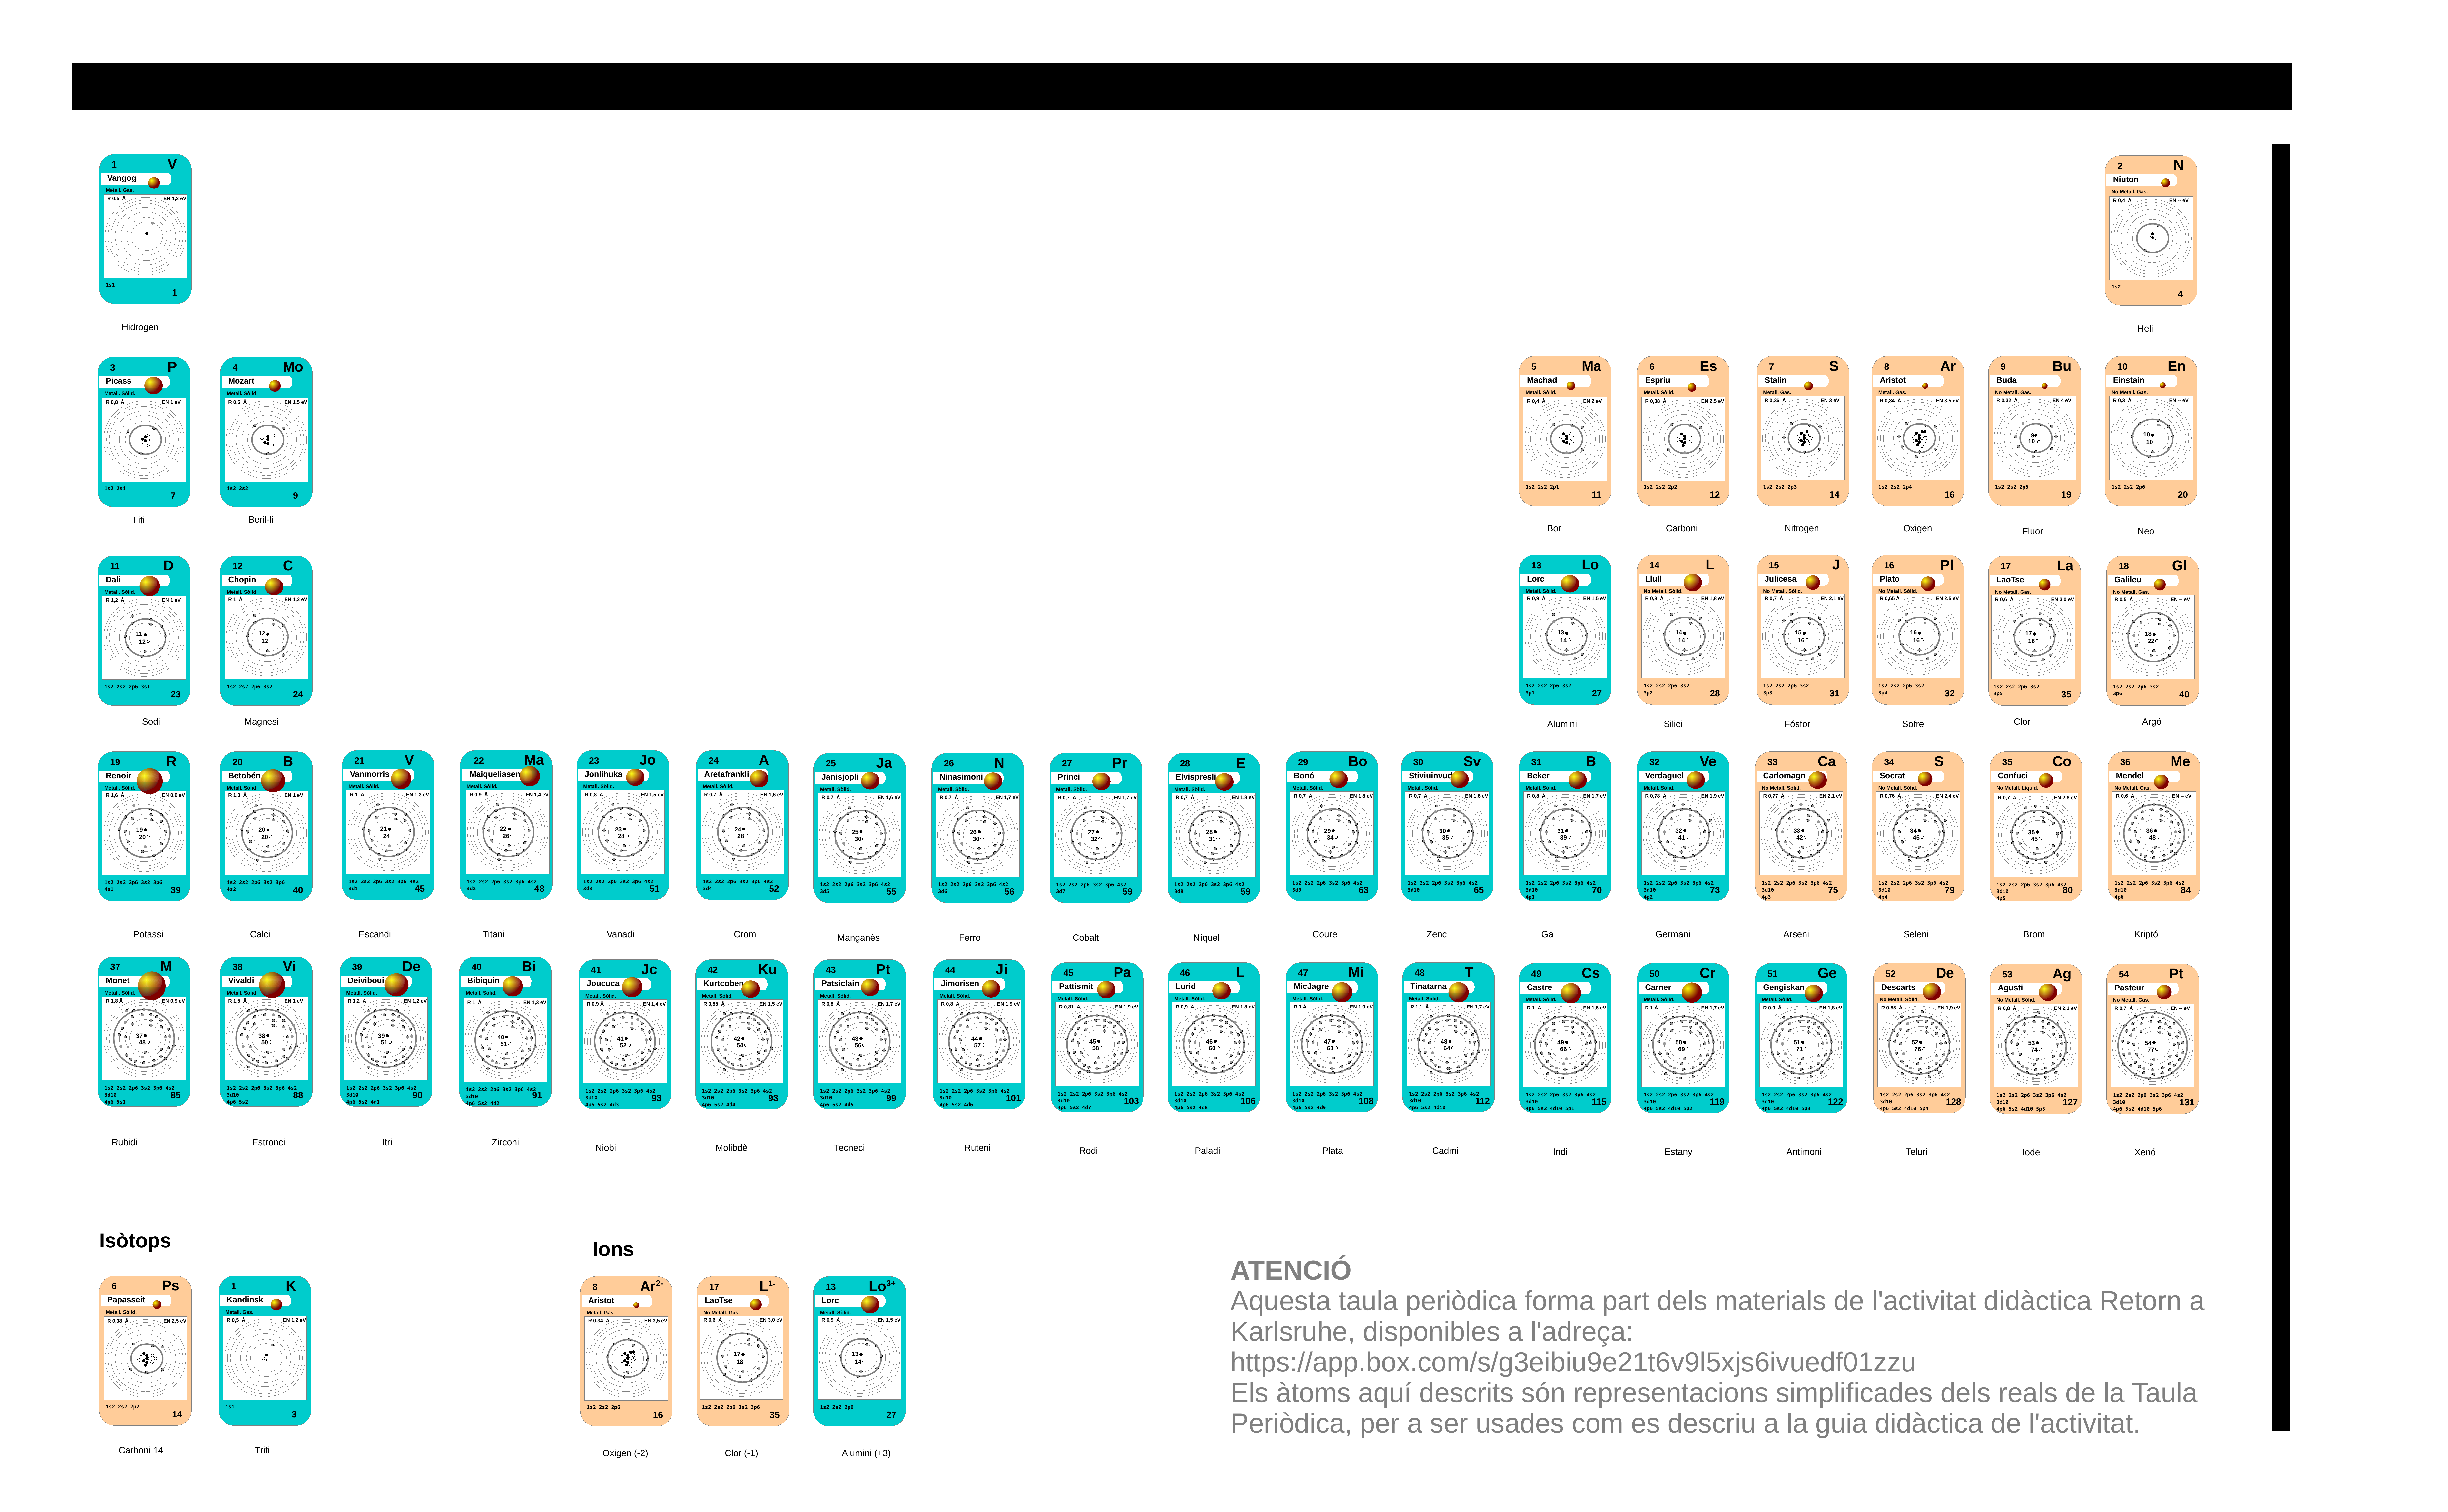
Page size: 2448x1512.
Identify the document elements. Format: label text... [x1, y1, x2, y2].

text_box 5 [1528, 359, 1551, 374]
text_box 45 [411, 882, 434, 896]
text_box R 1 Å [464, 997, 494, 1008]
text_box Ar2- [636, 1276, 671, 1297]
text_box Fluor Neo [2019, 524, 2226, 538]
text_box 16 [1794, 635, 1809, 646]
text_box R 0,3 Å [2109, 395, 2140, 405]
text_box 21 [376, 823, 391, 834]
text_box 41 [587, 963, 611, 977]
text_box EN 1,6 eV [1579, 1002, 1610, 1013]
text_box 119 [1706, 1095, 1729, 1109]
text_box 122 [1824, 1095, 1847, 1109]
text_box 28 [614, 831, 629, 841]
text_box [1873, 963, 1966, 1113]
text_box P [164, 357, 199, 377]
text_box 1s2 2s2 2p6 3s2 3p6 [698, 1402, 769, 1411]
text_box [99, 154, 192, 304]
text_box EN 1,2 eV [160, 193, 190, 204]
text_box 39 [348, 960, 372, 974]
text_box 1s2 2s2 2p6 3s2 3p3 [1759, 680, 1817, 690]
text_box Metall. Gas. [222, 1307, 301, 1317]
text_box Ve [1696, 751, 1731, 771]
text_box EN 0,9 eV [158, 995, 189, 1006]
text_box 106 [1237, 1094, 1260, 1108]
text_box 1s2 2s2 2p6 3s2 3p6 4s2 3d10 4p6 5s2 4d10 [1405, 1088, 1488, 1104]
text_box 1s1 [102, 279, 160, 289]
text_box [933, 959, 1025, 1109]
text_box [579, 959, 671, 1109]
text_box 54 [2115, 967, 2138, 981]
text_box Co [2049, 751, 2084, 771]
text_box 101 [1002, 1091, 1025, 1105]
text_box R 0,85 Å [1877, 1002, 1908, 1013]
text_box EN 3,0 eV [756, 1314, 786, 1325]
text_box 41 [1675, 832, 1689, 843]
text_box 14 [1556, 635, 1571, 646]
text_box 20 [2174, 488, 2197, 502]
text_box 1 [168, 286, 192, 300]
text_box 1s2 2s2 2p6 3s2 3p6 4s2 3d10 4p6 5s2 4d1 [343, 1082, 425, 1098]
text_box A [755, 750, 790, 770]
text_box Joucuca [634, 977, 644, 990]
text_box R 0,5 Å [223, 1314, 254, 1325]
text_box L [1702, 555, 1737, 575]
text_box 73 [1706, 883, 1729, 898]
text_box No Metall. Sòlid. [1875, 783, 1954, 793]
text_box 35 [2024, 827, 2039, 838]
text_box [2105, 155, 2197, 306]
text_box [2105, 356, 2197, 506]
text_box Metall. Sòlid. [1171, 994, 1250, 1004]
text_box N [2170, 155, 2205, 176]
text_box EN 1,7 eV [1110, 792, 1141, 803]
text_box 11 [1588, 488, 1611, 502]
text_box 56 [851, 1040, 865, 1051]
text_box 1s2 2s2 2p6 3s2 3p6 4s2 3d10 4p6 5s2 4d10 5p5 [1993, 1090, 2075, 1105]
text_box Metall. Sòlid. [279, 988, 303, 997]
text_box [219, 1276, 311, 1426]
text_box EN 1,9 eV [1934, 1002, 1964, 1013]
text_box No Metall. Líquid. [1993, 783, 2072, 793]
text_box R 0,7 Å [1405, 790, 1436, 801]
text_box 33 [1764, 755, 1787, 769]
text_box 48 [2145, 832, 2160, 843]
title Isòtops [0, 1215, 317, 1266]
text_box 1s2 2s2 2p6 3s2 3p6 [2109, 681, 2167, 691]
text_box Metall. Sòlid. [404, 782, 424, 789]
text_box R 0,36 Å [1761, 395, 1791, 406]
text_box Patsiclain [818, 977, 870, 990]
text_box Rodi Paladi Plata Cadmi [1076, 1144, 1489, 1158]
text_box EN 1,6 eV [874, 792, 904, 803]
text_box 1s2 2s2 2p6 3s1 [101, 681, 158, 691]
text_box Elvispresli [1172, 771, 1224, 784]
text_box Alumini Silici Fósfor Sofre [1543, 717, 1958, 731]
text_box Mozart [225, 375, 276, 388]
text_box Indi Estany Antimoni Teluri [1549, 1145, 1967, 1159]
text_box Bibiquin [464, 974, 527, 987]
text_box Monet [102, 974, 144, 987]
text_box 1s2 2s2 2p6 [2108, 482, 2166, 491]
text_box 1s2 2s2 2p6 3s2 3p4 [1875, 680, 1933, 690]
text_box R 1 Å [1290, 1001, 1321, 1012]
text_box 1s2 2s2 2p6 3s2 3p6 4s1 [101, 877, 168, 887]
text_box 52 [1882, 967, 1905, 981]
text_box Janisjopli [818, 771, 879, 784]
text_box R 0,34 Å [584, 1315, 615, 1326]
text_box Bu [2049, 356, 2084, 376]
text_box Metall. Sòlid. [462, 988, 542, 998]
text_box 30 [1435, 825, 1450, 836]
text_box EN 3,5 eV [641, 1315, 671, 1326]
text_box 50 [1672, 1037, 1686, 1048]
text_box 53 [2024, 1038, 2039, 1048]
text_box 19 [106, 755, 130, 769]
text_box EN 3,0 eV [2047, 594, 2078, 604]
text_box 1s2 2s2 2p6 3s2 3p6 4s2 3d10 [1404, 878, 1486, 887]
text_box Metall. Sòlid. [1052, 785, 1132, 794]
text_box Mi [1345, 962, 1380, 982]
text_box No Metall. Gas. [2108, 388, 2187, 397]
text_box 1s2 2s2 2p6 3s2 3p6 4s2 3d10 4p6 5s2 4d8 [1171, 1088, 1253, 1104]
text_box Vivaldi [225, 974, 265, 987]
text_box Machad [1523, 374, 1584, 387]
text_box Renoir [102, 769, 144, 782]
text_box R 0,8 Å [1641, 593, 1672, 604]
text_box Stiviuinvud [1405, 769, 1466, 782]
text_box Metall. Sòlid. [223, 587, 272, 597]
text_box Metall. Sòlid. [463, 782, 542, 791]
text_box Rubidi Estronci Itri Zirconi [108, 1135, 560, 1149]
text_box 52 [616, 1040, 631, 1051]
text_box Socrat [1876, 769, 1937, 782]
text_box 24 [289, 687, 313, 702]
text_box 48 [1411, 966, 1434, 980]
text_box No Metall. Sòlid. [1993, 995, 2072, 1005]
text_box 51 [1790, 1037, 1804, 1048]
text_box 27 [1058, 756, 1082, 771]
text_box Iode Xenó [2019, 1145, 2196, 1159]
text_box R 0,85 Å [700, 998, 730, 1009]
text_box EN 2,5 eV [1932, 593, 1963, 604]
text_box Picass [102, 375, 154, 388]
text_box Bonó [1290, 769, 1351, 782]
text_box Metall. Sòlid. [936, 991, 1015, 1001]
text_box 1s2 2s2 2p6 3s2 3p6 4s2 3d10 4p6 5s2 4d10 5p2 [1640, 1089, 1722, 1105]
text_box Jc [638, 959, 672, 979]
text_box EN 1 eV [158, 396, 189, 407]
text_box 33 [1790, 825, 1804, 836]
text_box Kandinsk [223, 1293, 284, 1306]
text_box 25 [848, 827, 863, 838]
text_box Metall. Gas. [1875, 388, 1954, 397]
text_box EN 1 eV [281, 995, 311, 1006]
text_box R 0,8 Å [818, 998, 848, 1009]
text_box 11 [106, 559, 130, 573]
text_box R 0,6 Å [2112, 790, 2143, 801]
text_box [220, 751, 313, 901]
text_box R 0,9 Å [1172, 1001, 1203, 1012]
text_box 60 [1205, 1043, 1220, 1054]
text_box 85 [167, 1088, 190, 1103]
text_box 25 [822, 756, 845, 771]
text_box EN 0,9 eV [158, 790, 189, 800]
text_box K [282, 1276, 317, 1296]
text_box D [160, 556, 195, 576]
text_box 52 [765, 882, 789, 896]
text_box R 0,9 Å [583, 998, 613, 1009]
text_box 69 [1675, 1044, 1689, 1055]
text_box Metall. Sòlid. [282, 783, 303, 789]
text_box Oxigen (-2) Clor (-1) Alumini (+3) [599, 1446, 913, 1460]
text_box Maiqueliasen [466, 768, 524, 781]
text_box No Metall. Gas. [700, 1308, 779, 1316]
text_box [813, 959, 906, 1109]
text_box MicJagre [1290, 980, 1342, 993]
text_box 1s2 2s2 2p6 3s2 3p5 [1990, 681, 2048, 691]
text_box Clor Argó [2010, 715, 2218, 729]
text_box [1637, 751, 1729, 901]
text_box R 0,38 Å [104, 1315, 134, 1326]
text_box Gl [2168, 556, 2203, 576]
text_box Pasteur [2111, 981, 2172, 995]
text_box [98, 357, 190, 507]
text_box Metall. Sòlid. [223, 389, 303, 398]
text_box [813, 1276, 906, 1426]
text_box Einstain [2109, 374, 2162, 387]
text_box R 0,34 Å [1876, 395, 1906, 406]
text_box 17 [730, 1349, 745, 1359]
text_box 88 [289, 1088, 313, 1103]
text_box R 0,81 Å [1055, 1001, 1086, 1012]
text_box Metall. Sòlid. [1405, 994, 1455, 1004]
text_box 45 [1909, 832, 1924, 843]
text_box 37 [107, 960, 130, 974]
text_box 66 [1556, 1044, 1571, 1055]
text_box Pt [872, 959, 907, 979]
text_box 49 [1528, 967, 1551, 981]
text_box EN 1 eV [158, 594, 189, 605]
text_box 1s2 2s2 2p6 [816, 1402, 874, 1411]
text_box R 1,1 Å [1407, 1001, 1437, 1012]
text_box Metall. Gas. [583, 1308, 662, 1318]
text_box 16 [1906, 627, 1921, 638]
text_box Papasseit [104, 1293, 156, 1306]
text_box Es [1696, 356, 1731, 376]
text_box 42 [1793, 832, 1807, 843]
text_box Metall. Sòlid. [934, 785, 1014, 794]
text_box 51 [377, 1037, 392, 1048]
text_box 16 [649, 1408, 672, 1422]
text_box Potassi Calci [96, 927, 300, 941]
text_box [1990, 751, 2082, 901]
text_box Beril·li [245, 513, 317, 527]
text_box [580, 1276, 672, 1426]
text_box Metall. Sòlid. [101, 587, 146, 597]
text_box Julicesa [1761, 572, 1813, 585]
text_box Metall. Sòlid. [1817, 995, 1837, 1002]
text_box 13 [848, 1349, 863, 1359]
text_box 20 [229, 755, 252, 769]
text_box 16 [1909, 635, 1924, 646]
text_box Niobi Molibdè Tecneci Ruteni [592, 1141, 1025, 1155]
text_box 45 [1086, 1036, 1100, 1047]
text_box Plato [1876, 572, 1928, 585]
text_box 54 [2141, 1038, 2156, 1048]
text_box 1s2 [2108, 281, 2166, 291]
text_box 1s2 2s2 2p6 3s2 3p6 4s2 3d10 4p5 [1993, 879, 2075, 894]
text_box 10 [2142, 437, 2157, 448]
text_box Carboni 14 Triti [115, 1443, 429, 1457]
text_box Manganès Ferro Cobalt Níquel [834, 931, 1259, 945]
text_box 20 [135, 831, 150, 842]
text_box 34 [1906, 825, 1921, 836]
text_box S [1826, 356, 1860, 376]
text_box EN 1,8 eV [1228, 792, 1259, 803]
text_box 93 [764, 1091, 788, 1105]
text_box Metall. Sòlid. [154, 587, 180, 596]
text_box Cs [1578, 963, 1613, 983]
text_box Ma [521, 750, 555, 770]
text_box 1s2 2s2 2p6 3s2 3p6 4s2 3d10 4p1 [1522, 878, 1604, 893]
text_box 42 [704, 963, 727, 977]
text_box 44 [967, 1033, 982, 1044]
text_box Metall. Sòlid. [580, 782, 659, 791]
text_box 17 [2022, 628, 2036, 639]
text_box R 0,7 Å [1054, 792, 1084, 803]
text_box 2 [2114, 159, 2137, 173]
text_box Metall. Sòlid. [1522, 388, 1601, 397]
text_box Aretafrankli [701, 768, 761, 781]
text_box Metall. Sòlid. [1640, 388, 1719, 397]
text_box N [991, 753, 1025, 773]
text_box 1 [108, 157, 131, 171]
text_box Ca [1814, 751, 1849, 771]
text_box 63 [1355, 883, 1378, 898]
text_box Tinatarna [1407, 980, 1470, 993]
text_box 29 [1320, 825, 1335, 836]
text_box [1401, 751, 1493, 901]
text_box 1s2 2s2 2p6 3s2 3p6 4s2 3d6 [934, 879, 1017, 889]
text_box 12 [255, 628, 269, 639]
text_box Ag [2049, 964, 2084, 984]
text_box EN 2 eV [1579, 395, 1610, 406]
text_box Galileu [2111, 573, 2163, 586]
text_box Lurid [1172, 980, 1233, 993]
text_box R 0,38 Å [1641, 395, 1672, 406]
text_box 13 [1528, 558, 1551, 572]
text_box Kurtcoben [700, 977, 760, 990]
text_box Carner [1641, 981, 1702, 994]
text_box R 1 Å [225, 594, 255, 604]
text_box [1286, 751, 1378, 901]
text_box Hidrogen [118, 320, 190, 334]
text_box R 0,7 Å [1994, 792, 2025, 803]
text_box 31 [1528, 755, 1551, 769]
text_box EN 1,3 eV [520, 997, 550, 1008]
text_box Metall. Sòlid. [1522, 995, 1568, 1005]
text_box No Metall. Gas. [2109, 587, 2189, 597]
text_box R 0,5 Å [225, 396, 255, 407]
text_box 1s2 2s2 2p6 3s2 3p6 4s2 3d8 [1171, 879, 1253, 889]
text_box 1s2 2s2 2p6 3s2 3p1 [1522, 680, 1580, 690]
text_box 1s2 2s2 2p6 3s2 3p6 4s2 3d3 [580, 876, 662, 886]
text_box 40 [494, 1032, 508, 1043]
text_box [340, 957, 432, 1107]
text_box [931, 753, 1024, 903]
text_box B [1582, 751, 1617, 771]
text_box 35 [1438, 832, 1453, 843]
text_box [577, 750, 669, 900]
text_box 52 [1908, 1037, 1922, 1048]
text_box EN 1,6 eV [757, 789, 787, 800]
text_box 30 [1410, 755, 1433, 769]
text_box Espriu [1641, 374, 1693, 387]
text_box Metall. Sòlid. [163, 988, 180, 995]
text_box Aristot [584, 1294, 637, 1307]
text_box 35 [2057, 687, 2081, 702]
text_box 1s2 2s2 2p2 [102, 1401, 160, 1411]
text_box 12 [1706, 488, 1729, 502]
text_box V [164, 154, 199, 174]
text_box 13 [1554, 627, 1568, 638]
text_box 1s2 2s2 2p1 [1522, 482, 1580, 491]
text_box [98, 556, 190, 706]
text_box Llull [1641, 572, 1693, 585]
text_box EN 1,2 eV [400, 995, 431, 1006]
text_box 14 [1646, 558, 1669, 572]
text_box 22 [470, 753, 493, 768]
text_box 23 [611, 824, 626, 835]
text_box T [1461, 962, 1496, 982]
text_box 16 [1941, 488, 1964, 502]
text_box Gengiskan [1759, 981, 1812, 994]
text_box 23 [585, 753, 609, 768]
text_box 48 [1437, 1036, 1451, 1047]
text_box R 1,6 Å [102, 790, 133, 800]
text_box Metall. Sòlid. [101, 783, 141, 793]
text_box [1988, 356, 2081, 506]
text_box 26 [499, 831, 513, 841]
text_box 26 [940, 756, 963, 771]
text_box 103 [1120, 1094, 1143, 1108]
text_box R 0,78 Å [1641, 790, 1672, 801]
text_box 71 [1793, 1044, 1807, 1055]
text_box Pl [1936, 555, 1971, 575]
text_box 29 [1294, 755, 1318, 769]
text_box EN 1,7 eV [1698, 1002, 1728, 1013]
text_box 15 [1765, 558, 1788, 572]
text_box 1s2 2s2 2p6 3s2 3p6 4s2 3d10 4p6 5s2 4d3 [582, 1085, 664, 1101]
text_box Metall. Sòlid. [1404, 783, 1483, 793]
text_box Monet [160, 974, 163, 977]
text_box Metall. Sòlid. [1522, 586, 1601, 596]
text_box EN 1,2 eV [281, 594, 311, 604]
text_box 43 [822, 963, 845, 977]
text_box [1519, 751, 1611, 901]
text_box Lorc [1523, 572, 1584, 585]
text_box R 0,8 Å [581, 789, 612, 800]
text_box Jimorisen [937, 977, 1001, 990]
text_box [220, 357, 313, 507]
text_box R 1 Å [1641, 1002, 1672, 1013]
text_box 61 [1323, 1043, 1338, 1054]
text_box Arseni Seleni Brom Kriptó [1780, 927, 2197, 941]
text_box Betobén [225, 769, 272, 782]
text_box Lo [1578, 555, 1613, 575]
text_box 4 [229, 360, 252, 375]
text_box 58 [1088, 1043, 1103, 1054]
text_box 18 [2024, 636, 2039, 647]
text_box R 1,2 Å [344, 995, 375, 1006]
text_box 65 [1470, 883, 1493, 898]
text_box 12 [257, 636, 272, 647]
text_box Mendel [2112, 769, 2176, 782]
text_box 1s2 2s2 2p6 3s2 3p6 4s2 3d10 4p6 5s2 4d7 [1054, 1088, 1136, 1104]
text_box Metall. Gas. [102, 186, 181, 195]
text_box Metall. Sòlid. [101, 389, 180, 398]
text_box 36 [2142, 825, 2157, 836]
text_box R [163, 751, 197, 771]
text_box Metall. Sòlid. [1640, 783, 1719, 793]
text_box Princi [1054, 771, 1106, 784]
text_box Ninasimoni [936, 771, 997, 784]
text_box EN 2,1 eV [1816, 790, 1846, 801]
text_box 8 [589, 1280, 612, 1294]
text_box R 1,3 Å [225, 790, 255, 800]
text_box EN 2,1 eV [1817, 593, 1847, 604]
text_box Ar [1936, 356, 1971, 376]
text_box 84 [2177, 883, 2200, 898]
text_box 13 [822, 1280, 845, 1294]
text_box No Metall. Gas. [1991, 587, 2071, 595]
text_box 16 [1880, 558, 1904, 572]
text_box EN 3 eV [1817, 395, 1847, 406]
text_box EN 1,7 eV [992, 792, 1023, 803]
text_box 8 [1880, 359, 1904, 374]
text_box R 0,8 Å [1523, 790, 1554, 801]
text_box Metall. Sòlid. [816, 991, 896, 1001]
text_box 1s2 2s2 2p6 3s2 3p6 4s2 3d10 4p6 5s2 4d10 5p3 [1758, 1089, 1840, 1105]
text_box Vanmorris [346, 768, 407, 781]
text_box [1286, 962, 1378, 1112]
text_box 128 [1942, 1095, 1966, 1109]
text_box 1s2 2s2 2p2 [1640, 482, 1698, 491]
text_box EN 3,5 eV [1932, 395, 1963, 406]
text_box 32 [1646, 755, 1669, 769]
text_box 54 [733, 1040, 747, 1051]
text_box Metall. Sòlid. [1640, 995, 1719, 1005]
text_box Pa [1110, 962, 1145, 982]
text_box 1s2 2s2 2p6 3s2 3p6 4s2 3d2 [463, 876, 545, 886]
text_box 19 [132, 824, 147, 835]
text_box R 0,9 Å [1523, 593, 1554, 604]
text_box [1872, 751, 1964, 901]
text_box Ja [872, 753, 907, 773]
text_box 59 [1119, 885, 1142, 899]
text_box 38 [229, 960, 252, 974]
text_box ATENCIÓ Aquesta taula periòdica forma part dels materials de l'activitat didàctica Retorn a Karlsruhe, disponibles a l'adreça: https://app.box.com/s/g3eibiu9e21t6v9l5xjs6ivuedf01zzu Els àtoms aquí descrits són representacions simplificades dels reals de la Taula Periòdica, per a ser usades com es descriu a la guia didàctica de l'activitat. [1227, 1253, 2249, 1440]
text_box 18 [2115, 559, 2138, 573]
text_box 57 [970, 1040, 985, 1051]
text_box No Metall. Sòlid. [1758, 783, 1837, 793]
text_box Metall. Sòlid. [223, 988, 266, 998]
text_box Confuci [1994, 769, 2046, 782]
text_box [1050, 753, 1142, 903]
text_box Jonlihuka [581, 768, 633, 781]
text_box Escandi Titani Vanadi Crom [355, 927, 778, 969]
text_box 1s2 2s2 2p6 3s2 3p6 4s2 3d10 4p2 [1640, 878, 1722, 893]
text_box 44 [942, 963, 965, 977]
text_box EN 1,7 eV [874, 998, 904, 1009]
text_box Lo3+ [865, 1276, 900, 1297]
text_box 45 [1060, 966, 1083, 980]
text_box R 0,9 Å [818, 1314, 848, 1325]
text_box 3 [106, 360, 130, 375]
text_box 90 [409, 1088, 432, 1103]
text_box 24 [379, 831, 394, 841]
text_box Metall. Sòlid. [816, 785, 896, 794]
text_box 1s2 2s2 2p4 [1875, 482, 1933, 491]
text_box 1s2 2s2 2p6 3s2 [223, 681, 281, 691]
text_box 79 [1941, 883, 1964, 898]
text_box Metall. Sòlid. [1054, 994, 1133, 1004]
text_box R 0,32 Å [1993, 395, 2023, 405]
text_box [1637, 555, 1729, 705]
text_box [2106, 556, 2199, 706]
text_box 74 [2027, 1044, 2042, 1055]
text_box 1 [227, 1279, 251, 1293]
text_box 1s2 2s2 2p6 3s2 3p6 4s2 3d10 4p3 [1758, 878, 1840, 893]
text_box EN 1,8 eV [1346, 790, 1377, 801]
text_box 34 [1323, 832, 1338, 843]
text_box [220, 957, 313, 1107]
text_box Metall. Sòlid. [1464, 994, 1485, 1001]
text_box Stalin [1761, 374, 1819, 387]
text_box R 0,76 Å [1876, 790, 1906, 801]
text_box Metall. Sòlid. [582, 991, 661, 1001]
text_box R 0,4 Å [2109, 195, 2140, 206]
text_box [697, 1276, 789, 1426]
text_box Pr [1109, 753, 1144, 773]
text_box 47 [1294, 966, 1318, 980]
text_box 93 [648, 1091, 671, 1105]
text_box R 0,9 Å [466, 789, 496, 800]
text_box 1s2 2s2 2p6 3s2 3p6 4s2 3d10 4p6 5s2 4d6 [936, 1085, 1018, 1101]
text_box 1s2 2s2 2p6 3s2 3p6 4s2 [223, 877, 291, 887]
text_box Ma [1578, 356, 1613, 376]
text_box Metall. Sòlid. [698, 991, 778, 1001]
text_box 1s2 2s2 2p6 3s2 3p6 4s2 3d10 4p6 5s2 4d4 [698, 1085, 780, 1101]
text_box 51 [497, 1039, 511, 1049]
text_box Vivaldi [279, 974, 285, 984]
text_box Pt [2165, 964, 2200, 984]
text_box [1988, 556, 2081, 706]
title Ions [541, 1231, 686, 1267]
text_box Deiviboui [344, 974, 391, 987]
text_box Ji [992, 959, 1027, 979]
text_box R 0,6 Å [1991, 594, 2022, 604]
text_box 76 [1911, 1044, 1925, 1055]
text_box Metall. Sòlid. [345, 782, 402, 791]
text_box 21 [351, 753, 374, 768]
text_box 24 [705, 753, 728, 768]
text_box 64 [1440, 1043, 1454, 1054]
text_box 28 [1706, 686, 1729, 701]
text_box 1s2 2s2 2p6 3s2 3p6 4s2 3d10 4p6 5s2 4d9 [1289, 1088, 1371, 1104]
text_box LaoTse [701, 1294, 762, 1307]
text_box 48 [531, 882, 554, 896]
text_box R 0,7 Å [1761, 593, 1791, 604]
text_box 75 [1824, 883, 1847, 898]
text_box 3 [288, 1407, 311, 1422]
text_box 28 [1176, 756, 1200, 771]
text_box EN 1,9 eV [1346, 1001, 1377, 1012]
text_box EN 1,9 eV [1112, 1001, 1142, 1012]
text_box Metall. Sòlid. [1758, 995, 1816, 1005]
text_box 32 [1672, 825, 1686, 836]
text_box 22 [2144, 636, 2159, 647]
text_box Heli [2134, 322, 2206, 336]
text_box [1402, 962, 1495, 1112]
text_box 39 [1556, 832, 1571, 843]
text_box EN 2,8 eV [2050, 792, 2081, 803]
text_box 108 [1355, 1094, 1378, 1108]
text_box 131 [2176, 1095, 2199, 1110]
text_box Dali [102, 573, 154, 586]
text_box 10 [2140, 429, 2154, 440]
text_box [220, 556, 313, 706]
text_box 10 [2114, 359, 2137, 374]
text_box 40 [468, 960, 491, 974]
text_box 28 [1202, 827, 1217, 838]
text_box [1872, 555, 1964, 705]
text_box R 0,8 Å [102, 396, 133, 407]
text_box Ge [1814, 963, 1849, 983]
text_box R 0,5 Å [104, 193, 134, 204]
text_box No Metall. Gas. [2108, 187, 2187, 197]
text_box [1051, 962, 1144, 1112]
text_box 1s1 [222, 1401, 279, 1411]
text_box [1637, 963, 1729, 1113]
text_box 127 [2059, 1095, 2082, 1110]
text_box Castre [1523, 981, 1584, 994]
text_box R 1,8 Å [102, 995, 133, 1006]
text_box 43 [848, 1033, 863, 1044]
text_box R 0,8 Å [937, 998, 968, 1009]
text_box M [157, 957, 192, 977]
text_box [1519, 963, 1611, 1113]
text_box 1s2 2s2 2p6 3s2 3p6 4s2 3d10 4p4 [1875, 878, 1957, 893]
text_box Joucuca [583, 977, 630, 990]
text_box EN 1,7 eV [1579, 790, 1610, 801]
text_box EN 1,8 eV [1698, 593, 1728, 604]
text_box R 0,7 Å [701, 789, 731, 800]
text_box [1990, 964, 2082, 1114]
text_box 17 [1997, 559, 2020, 573]
text_box 31 [1205, 833, 1220, 844]
text_box Mo [279, 357, 314, 377]
text_box 1s2 2s2 2p5 [1991, 482, 2049, 491]
text_box 17 [705, 1280, 729, 1294]
text_box 9 [1997, 359, 2020, 374]
text_box 19 [2057, 488, 2081, 502]
text_box R 0,7 Å [1290, 790, 1321, 801]
text_box Bor Carboni Nitrogen Oxigen [1543, 521, 1967, 535]
text_box 7 [167, 489, 190, 503]
text_box EN 1,5 eV [1579, 593, 1610, 604]
text_box 1s2 2s2 2p6 3s2 3p6 4s2 3d1 [345, 876, 427, 886]
text_box 27 [883, 1408, 906, 1422]
text_box R 0,65 Å [1876, 593, 1907, 604]
text_box 80 [2059, 883, 2082, 898]
text_box 47 [1320, 1036, 1335, 1047]
text_box EN 1,5 eV [637, 789, 668, 800]
text_box 115 [1588, 1095, 1611, 1109]
text_box 39 [167, 883, 190, 898]
text_box 7 [1765, 359, 1788, 374]
text_box Metall. Sòlid. [1347, 994, 1368, 1001]
text_box L1- [756, 1276, 791, 1296]
text_box EN -- eV [2168, 790, 2199, 801]
text_box 31 [1826, 686, 1849, 701]
text_box [1519, 555, 1611, 705]
text_box 48 [135, 1037, 150, 1048]
text_box No Metall. Sòlid. [1759, 586, 1839, 596]
text_box 40 [2176, 687, 2199, 702]
text_box Vangog [104, 171, 164, 185]
text_box [1872, 356, 1964, 506]
text_box E [1233, 753, 1267, 773]
text_box 10 [2024, 436, 2042, 447]
text_box 1s2 2s2 2p6 3s2 3p6 4s2 3d10 4p6 5s2 4d10 5p1 [1522, 1089, 1604, 1105]
text_box Metall. Sòlid. [816, 1308, 896, 1318]
text_box EN -- eV [2167, 1003, 2197, 1013]
text_box Jo [636, 750, 671, 770]
text_box [1755, 751, 1847, 901]
text_box Metall. Sòlid. [223, 783, 267, 793]
text_box 70 [1588, 883, 1611, 898]
text_box Agusti [1994, 981, 2055, 995]
text_box 49 [1554, 1037, 1568, 1048]
text_box EN 1,9 eV [1698, 790, 1728, 801]
text_box Lorc [818, 1294, 879, 1307]
text_box EN 2,5 eV [1698, 395, 1728, 406]
text_box Aristot [1876, 374, 1928, 387]
text_box Metall. Sòlid. [1171, 785, 1250, 794]
text_box 1s2 2s2 2p6 3s2 3p6 4s2 3d9 [1289, 878, 1371, 887]
text_box 112 [1471, 1094, 1495, 1108]
text_box 35 [766, 1408, 789, 1422]
text_box EN 1,2 eV [279, 1314, 310, 1325]
text_box L [1233, 962, 1267, 982]
text_box [98, 751, 190, 901]
text_box 1s2 2s2 2p6 3s2 3p6 4s2 3d10 4p6 5s2 4d10 5p6 [2109, 1090, 2192, 1105]
text_box 23 [167, 687, 190, 702]
text_box EN 1,7 eV [1463, 1001, 1493, 1012]
text_box No Metall. Sòlid. [1640, 586, 1719, 596]
text_box Coure Zenc Ga Germani [1309, 927, 1731, 941]
text_box [1168, 962, 1260, 1112]
text_box No Metall. Sòlid. [1876, 995, 1955, 1005]
text_box 56 [1001, 885, 1024, 899]
text_box [1168, 753, 1260, 903]
text_box 34 [1880, 755, 1904, 769]
text_box B [279, 751, 314, 771]
text_box R 0,77 Å [1759, 790, 1790, 801]
text_box S [1931, 751, 1966, 771]
text_box 1s2 2s2 [223, 483, 281, 493]
text_box [1637, 356, 1729, 506]
text_box 18 [2141, 629, 2156, 639]
text_box 1s2 2s1 [101, 483, 158, 493]
text_box R 1 Å [1523, 1002, 1554, 1013]
text_box R 0,5 Å [2111, 594, 2141, 604]
text_box No Metall. Sòlid. [1875, 586, 1954, 596]
text_box 32 [1941, 686, 1964, 701]
text_box 37 [132, 1030, 147, 1041]
text_box 53 [1998, 967, 2022, 981]
text_box 46 [1176, 966, 1200, 980]
text_box R 0,7 Å [936, 792, 966, 803]
text_box Me [2167, 751, 2202, 771]
text_box 24 [731, 824, 745, 835]
text_box EN -- eV [2165, 395, 2196, 405]
text_box 14 [1675, 635, 1689, 646]
text_box Beker [1523, 769, 1575, 782]
text_box 51 [646, 882, 669, 896]
text_box Metall. Sòlid. [343, 988, 395, 998]
text_box EN 2,1 eV [2050, 1003, 2081, 1013]
text_box Carlomagn [1759, 769, 1837, 782]
text_box 14 [851, 1356, 866, 1367]
text_box Ps [158, 1276, 193, 1296]
text_box R 0,7 Å [1172, 792, 1203, 803]
text_box 1s2 2s2 2p6 3s2 3p6 4s2 3d4 [699, 876, 781, 886]
text_box 1s2 2s2 2p6 3s2 3p6 4s2 3d10 4p6 5s2 4d5 [816, 1085, 898, 1101]
text_box 30 [969, 833, 984, 844]
text_box [98, 957, 190, 1107]
text_box EN 1,4 eV [639, 998, 670, 1009]
text_box Metall. Sòlid. [102, 1307, 182, 1317]
text_box V [401, 750, 436, 770]
text_box En [2164, 356, 2199, 376]
text_box 1s2 2s2 2p6 3s2 3p6 4s2 3d10 4p6 5s2 4d2 [462, 1084, 544, 1099]
text_box Metall. Sòlid. [1574, 995, 1601, 1003]
text_box Buda [1993, 374, 2053, 387]
text_box 1s2 2s2 2p6 3s2 3p2 [1640, 680, 1698, 690]
text_box Chopin [225, 573, 276, 586]
text_box [1757, 356, 1849, 506]
text_box 14 [1672, 627, 1686, 638]
text_box 11 [132, 629, 147, 640]
text_box 22 [496, 823, 511, 834]
text_box [2106, 964, 2199, 1114]
text_box R 1,2 Å [102, 594, 133, 605]
text_box Vi [279, 957, 314, 977]
text_box Metall. Sòlid. [402, 988, 422, 995]
text_box 51 [1764, 967, 1787, 981]
text_box 99 [883, 1091, 906, 1105]
text_box 36 [2117, 755, 2140, 769]
text_box EN 1,6 eV [1461, 790, 1492, 801]
text_box EN 4 eV [2049, 395, 2079, 405]
text_box 40 [289, 883, 313, 898]
text_box [459, 957, 552, 1107]
text_box Descarts [1877, 981, 1941, 994]
text_box Pattismit [1055, 980, 1116, 993]
text_box 1s2 2s2 2p6 3s2 3p6 4s2 3d10 4p6 5s1 [101, 1082, 183, 1098]
text_box Metall. Sòlid. [699, 782, 779, 791]
text_box [460, 750, 553, 900]
text_box 46 [1202, 1036, 1217, 1047]
text_box 4 [2174, 287, 2197, 301]
text_box Metall. Sòlid. [1522, 783, 1601, 793]
text_box 1s2 2s2 2p6 3s2 3p6 4s2 3d10 4p6 5s2 [223, 1082, 305, 1098]
text_box 38 [255, 1030, 269, 1041]
text_box 20 [255, 824, 269, 835]
text_box Metall. Sòlid. [1289, 994, 1339, 1004]
text_box EN 1,5 eV [281, 396, 311, 407]
text_box Niuton [2109, 173, 2162, 186]
text_box R 0,9 Å [1759, 1002, 1790, 1013]
text_box [696, 750, 789, 900]
text_box EN 1,4 eV [522, 789, 553, 800]
text_box R 0,4 Å [1523, 395, 1554, 406]
text_box 6 [1646, 359, 1669, 374]
text_box EN 1,3 eV [402, 789, 433, 800]
text_box R 0,6 Å [700, 1314, 730, 1325]
text_box 30 [851, 833, 866, 844]
text_box 1s2 2s2 2p6 3s2 3p6 4s2 3d7 [1052, 879, 1135, 889]
text_box EN 1,8 eV [1228, 1001, 1259, 1012]
text_box 12 [229, 559, 252, 573]
text_box 1s2 2s2 2p6 3s2 3p6 4s2 3d10 4p6 5s2 4d10 5p4 [1876, 1089, 1958, 1105]
text_box No Metall. Gas. [2111, 783, 2190, 793]
text_box 27 [1084, 827, 1099, 838]
text_box EN 1,9 eV [993, 998, 1024, 1009]
text_box 14 [168, 1407, 192, 1422]
text_box R 0,7 Å [818, 792, 848, 803]
text_box De [399, 957, 434, 977]
text_box [813, 753, 906, 903]
text_box [2108, 751, 2200, 901]
text_box 35 [1998, 755, 2022, 769]
text_box R 1 Å [346, 789, 377, 800]
text_box 41 [613, 1033, 628, 1044]
text_box 50 [1646, 967, 1669, 981]
text_box [1755, 963, 1847, 1113]
text_box 12 [135, 636, 150, 647]
text_box 15 [1791, 627, 1806, 638]
text_box 1s2 2s2 2p6 3s2 3p6 4s2 3d10 4p6 [2111, 878, 2193, 893]
text_box EN -- eV [2167, 594, 2197, 604]
text_box R 1,5 Å [225, 995, 255, 1006]
text_box EN 2,5 eV [160, 1315, 190, 1326]
text_box Liti [129, 513, 202, 527]
text_box 50 [257, 1037, 272, 1048]
text_box 1s2 2s2 2p6 3s2 3p6 4s2 3d5 [816, 879, 899, 889]
text_box De [1932, 963, 1967, 983]
text_box EN 1,5 eV [756, 998, 786, 1009]
text_box 1s2 2s2 2p6 [583, 1402, 641, 1411]
text_box [342, 750, 434, 900]
text_box 9 [2027, 430, 2039, 436]
text_box Metall. Sòlid. [1289, 783, 1368, 793]
text_box J [1829, 555, 1863, 575]
text_box 59 [1237, 885, 1260, 899]
text_box Metall. Gas. [1759, 388, 1839, 397]
text_box 20 [258, 831, 272, 842]
text_box 27 [1588, 686, 1611, 701]
text_box Bi [518, 957, 553, 977]
text_box 28 [734, 831, 748, 841]
text_box EN 2,4 eV [1932, 790, 1963, 801]
text_box 18 [733, 1356, 747, 1367]
text_box 31 [1554, 825, 1568, 836]
text_box EN 1,8 eV [1816, 1002, 1846, 1013]
text_box 45 [2027, 834, 2042, 844]
text_box LaoTse [1993, 573, 2053, 586]
text_box Metall. Sòlid. [101, 988, 142, 998]
text_box Sodi Magnesi [105, 715, 305, 729]
text_box Ku [754, 959, 789, 979]
text_box 77 [2144, 1044, 2159, 1055]
text_box Verdaguel [1641, 769, 1705, 782]
text_box [99, 1276, 192, 1426]
text_box EN 1,5 eV [874, 1314, 904, 1325]
text_box Cr [1696, 963, 1731, 983]
text_box 55 [883, 885, 906, 899]
text_box 1s2 2s2 2p3 [1759, 482, 1817, 491]
text_box 91 [528, 1088, 552, 1103]
text_box Metall. Sòlid. [276, 587, 303, 595]
text_box 39 [374, 1030, 389, 1041]
text_box Sv [1460, 751, 1495, 771]
text_box R 0,8 Å [1994, 1003, 2025, 1013]
text_box La [2053, 556, 2088, 576]
text_box Bo [1345, 751, 1380, 771]
text_box [695, 959, 788, 1109]
text_box C [279, 556, 314, 576]
text_box Metall. Sòlid. [160, 783, 180, 789]
text_box 26 [966, 827, 981, 838]
text_box No Metall. Gas. [2109, 995, 2189, 1005]
text_box 9 [289, 489, 313, 503]
text_box [1757, 555, 1849, 705]
text_box [1519, 356, 1611, 506]
text_box 32 [1087, 834, 1102, 844]
text_box 42 [730, 1033, 744, 1044]
text_box 14 [1826, 488, 1849, 502]
text_box EN 1 eV [281, 790, 311, 800]
text_box EN -- eV [2165, 195, 2196, 206]
text_box R 0,7 Å [2111, 1003, 2141, 1013]
text_box 6 [108, 1279, 131, 1293]
text_box No Metall. Gas. [1991, 388, 2071, 397]
